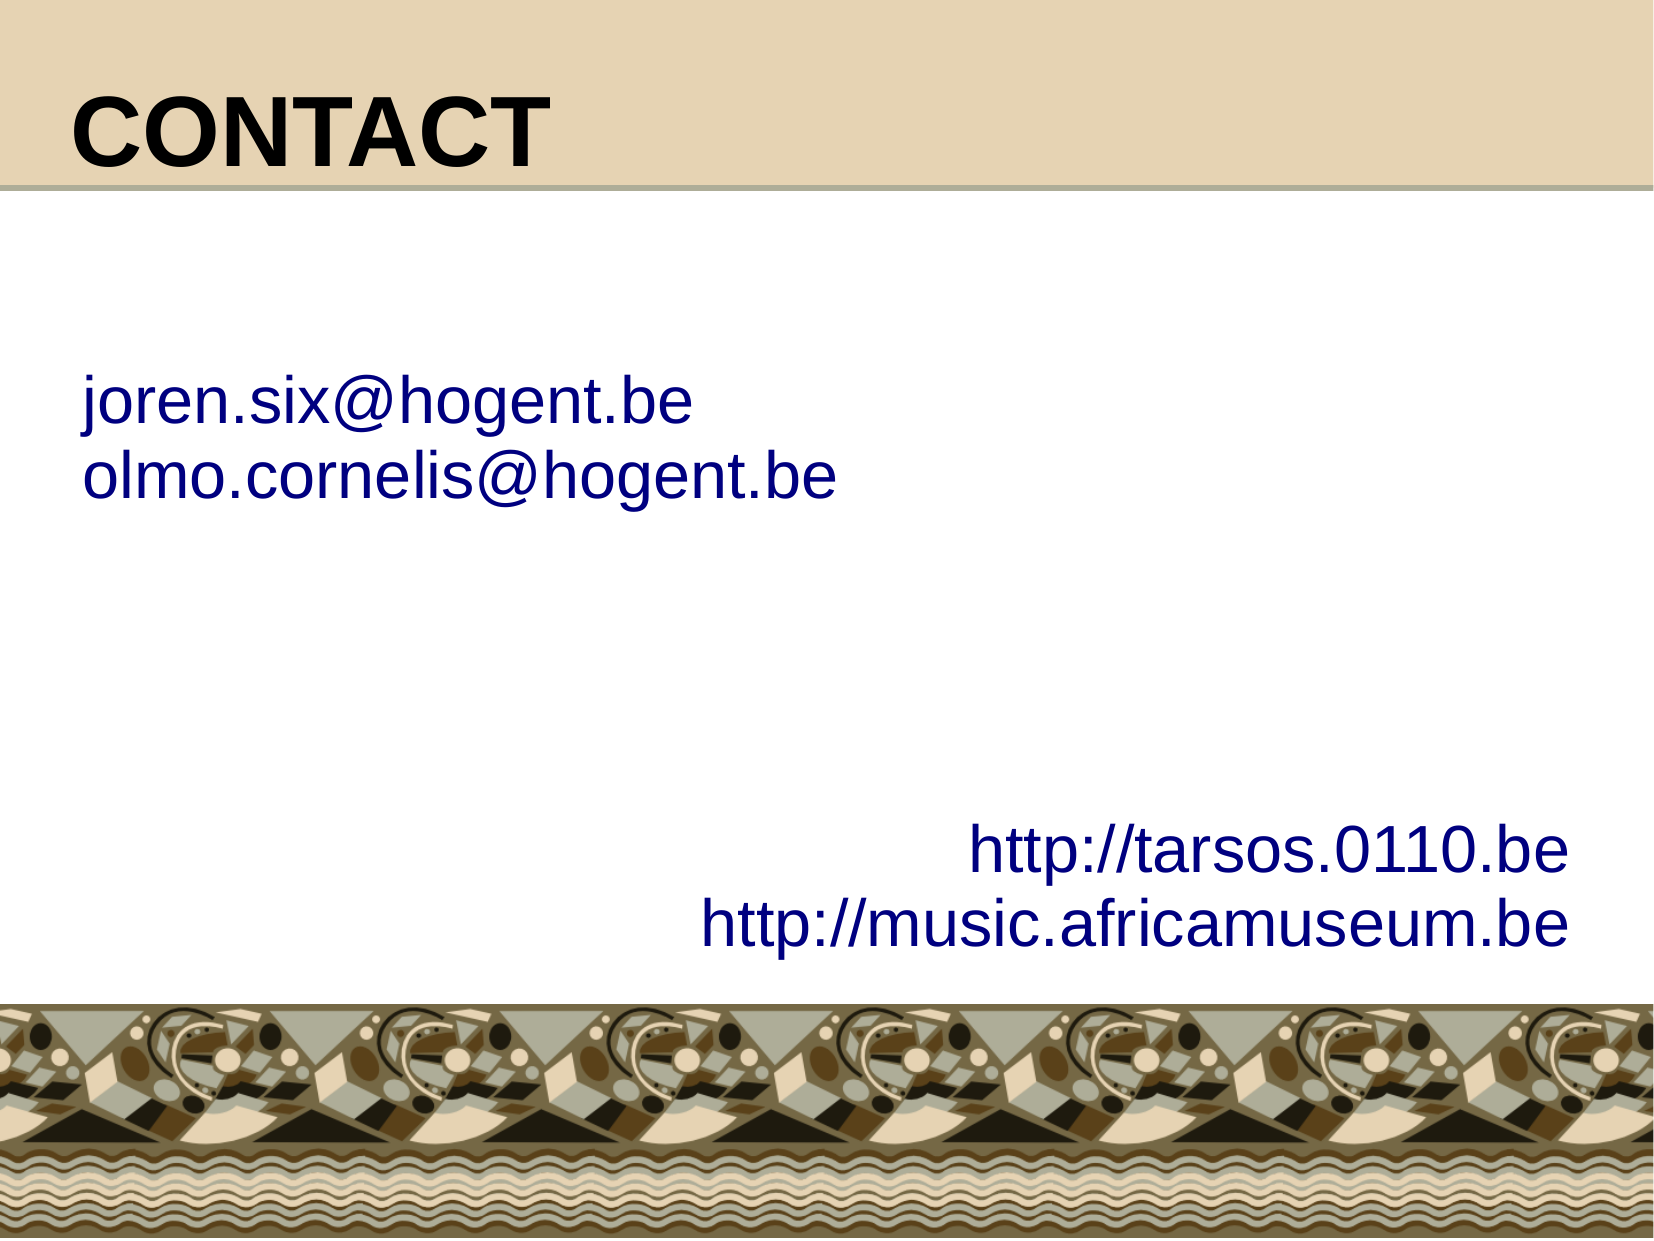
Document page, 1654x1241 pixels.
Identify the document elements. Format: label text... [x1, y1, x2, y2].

title CONTACT [0, 0, 1654, 188]
picture [0, 1004, 1654, 1238]
subtitle joren.six@hogent.be olmo.cornelis@hogent.be http://tarsos.0110.be http://music.africamuseum.be [82, 297, 1571, 1004]
